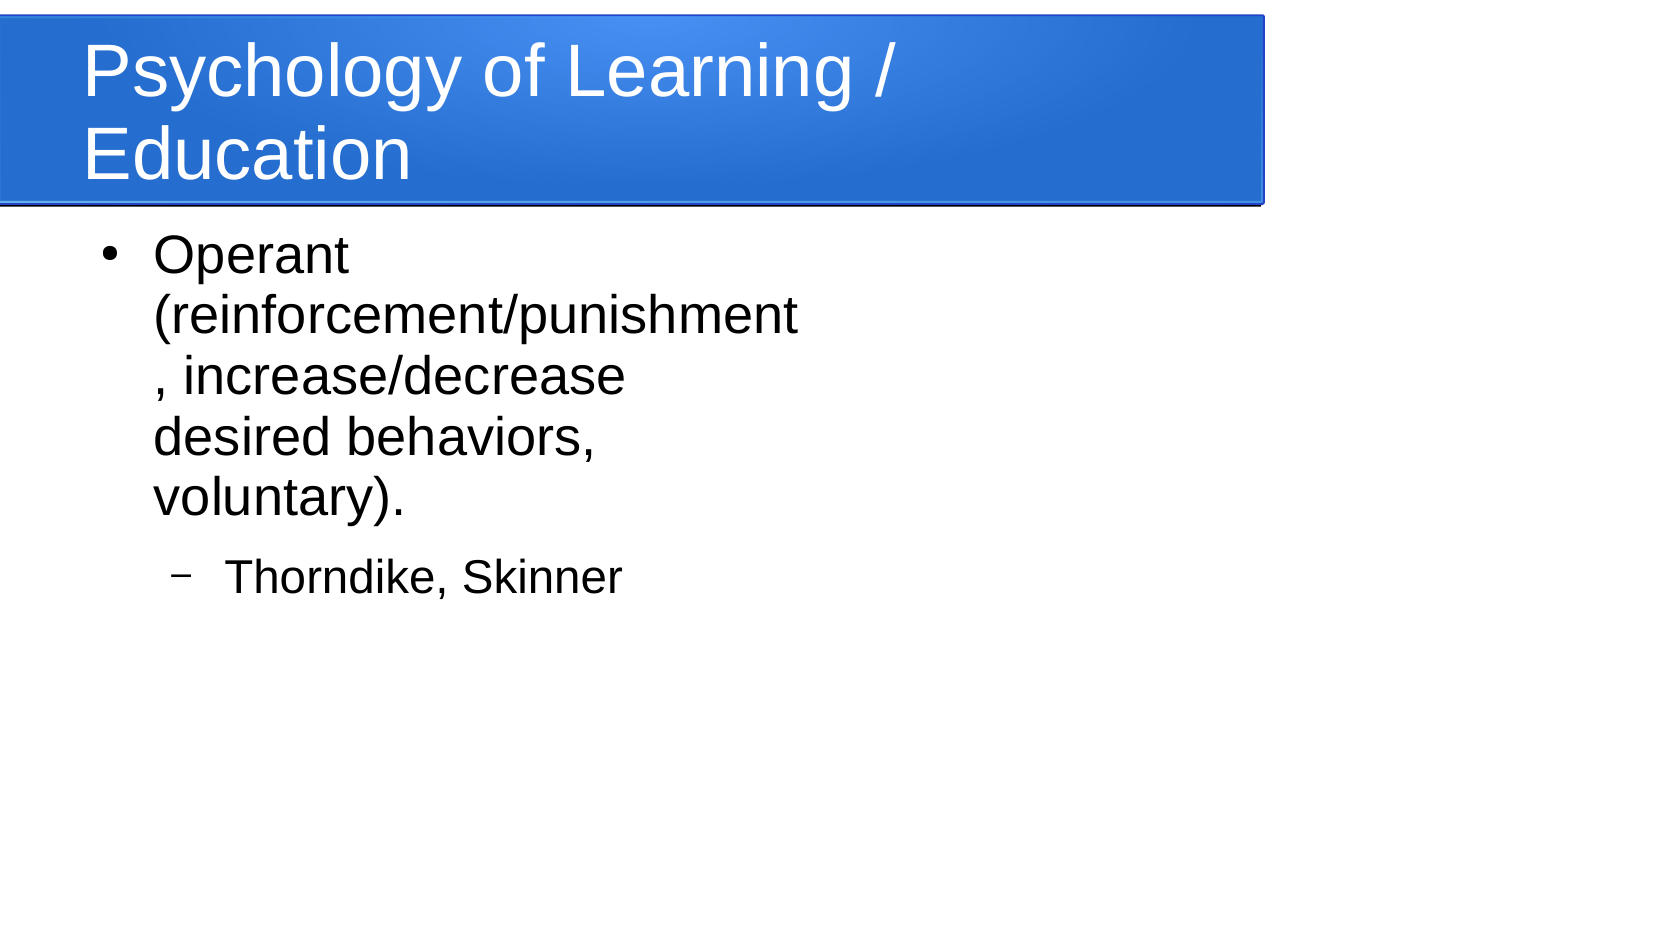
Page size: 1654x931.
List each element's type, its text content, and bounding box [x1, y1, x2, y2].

list Operant (reinforcement/punishment, increase/decrease desired behaviors, voluntary). Thorndike, Skinner [82, 224, 809, 764]
title Psychology of Learning / Education [82, 29, 1235, 196]
